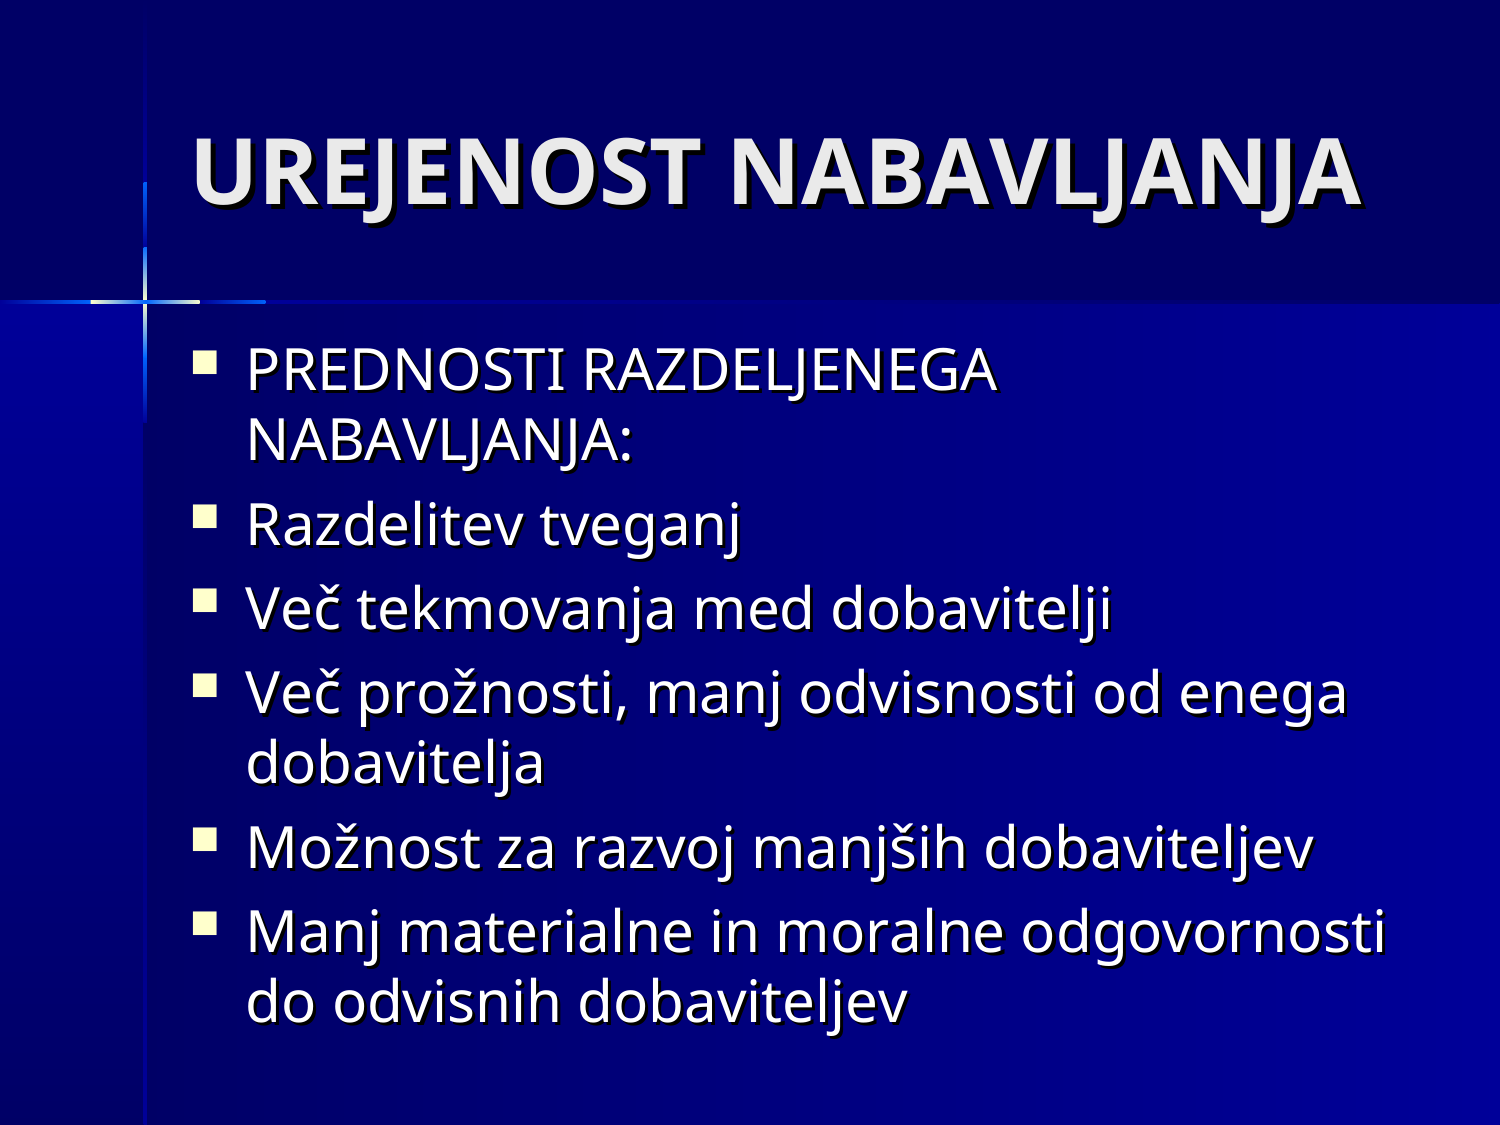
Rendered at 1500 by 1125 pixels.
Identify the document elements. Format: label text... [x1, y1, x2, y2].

list PREDNOSTI RAZDELJENEGA NABAVLJANJA: Razdelitev tveganj Več tekmovanja med dobavitelji Več prožnosti, manj odvisnosti od enega dobavitelja Možnost za razvoj manjših dobaviteljev Manj materialne in moralne odgovornosti do odvisnih dobaviteljev [174, 324, 1413, 1001]
title UREJENOST NABAVLJANJA [174, 49, 1413, 285]
